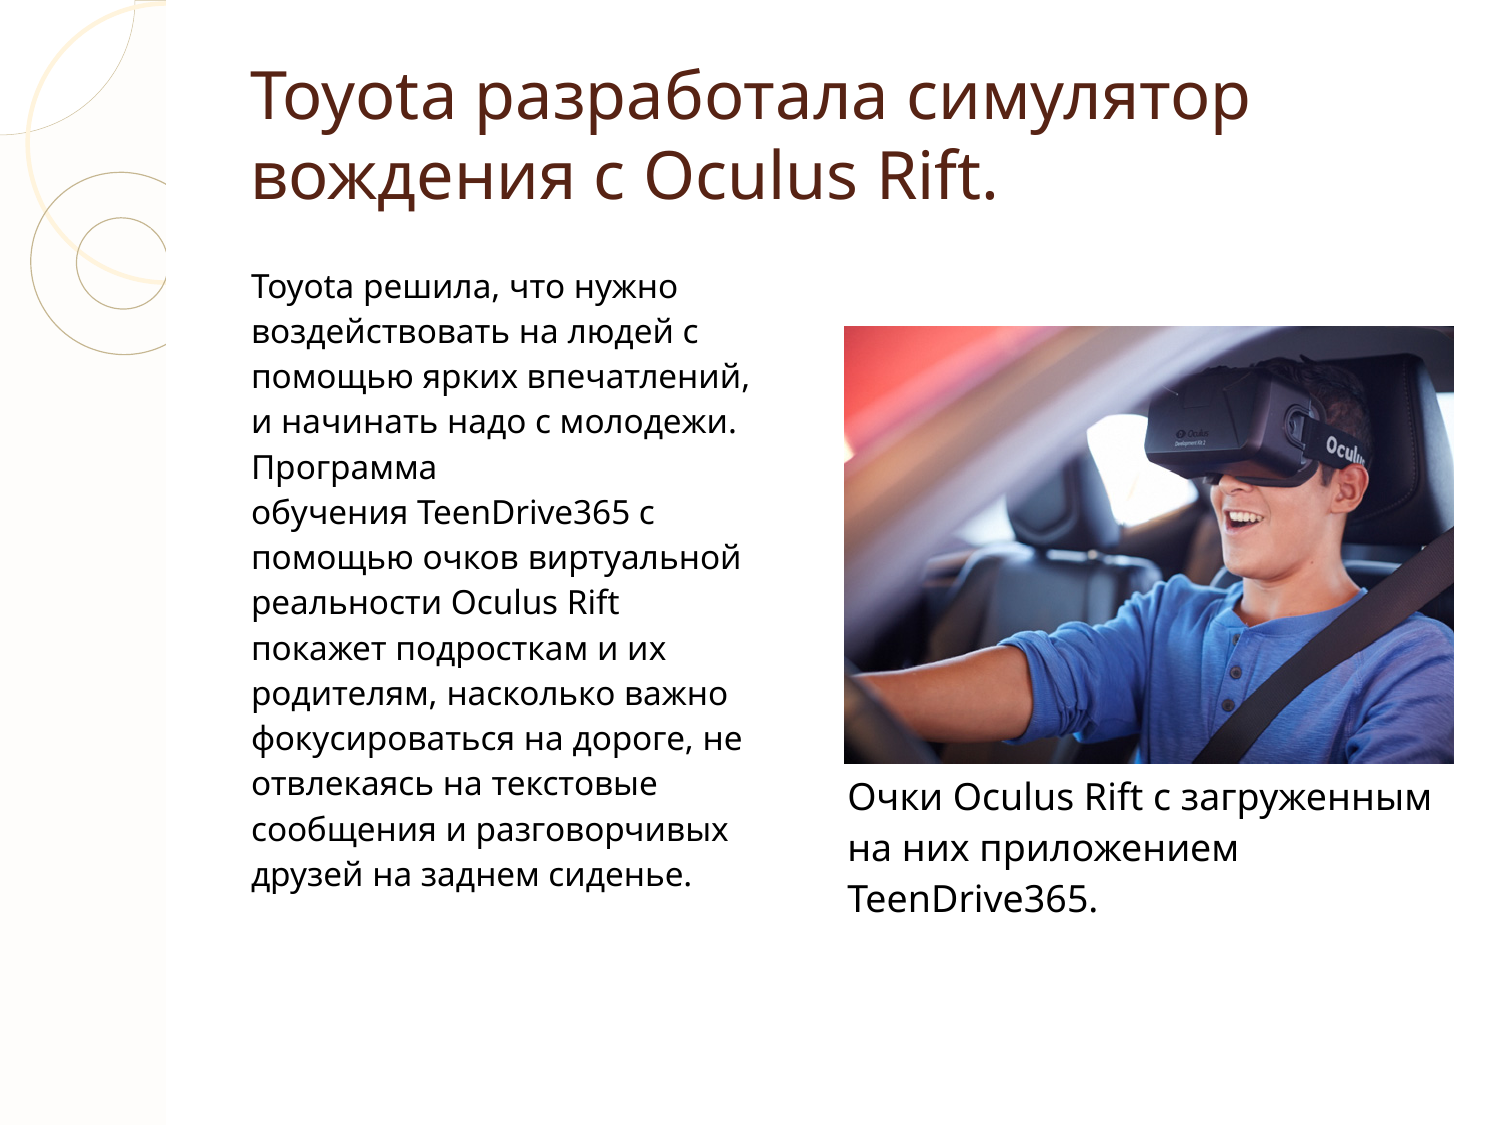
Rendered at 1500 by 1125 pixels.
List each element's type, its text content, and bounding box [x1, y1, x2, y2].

title Toyota разработала симулятор вождения с Oculus Rift. [235, 45, 1466, 233]
text_box Очки Oculus Rift с загруженным на них приложением TeenDrive365. [832, 763, 1465, 932]
text_box Toyota решила, что нужно воздействовать на людей с помощью ярких впечатлений, и начинать надо с молодежи. Программа обучения TeenDrive365 с помощью очков виртуальной реальности Oculus Rift покажет подросткам и их родителям, насколько важно фокусироваться на дороге, не отвлекаясь на текстовые сообщения и разговорчивых друзей на заднем сиденье. [236, 255, 768, 904]
picture [844, 326, 1454, 763]
